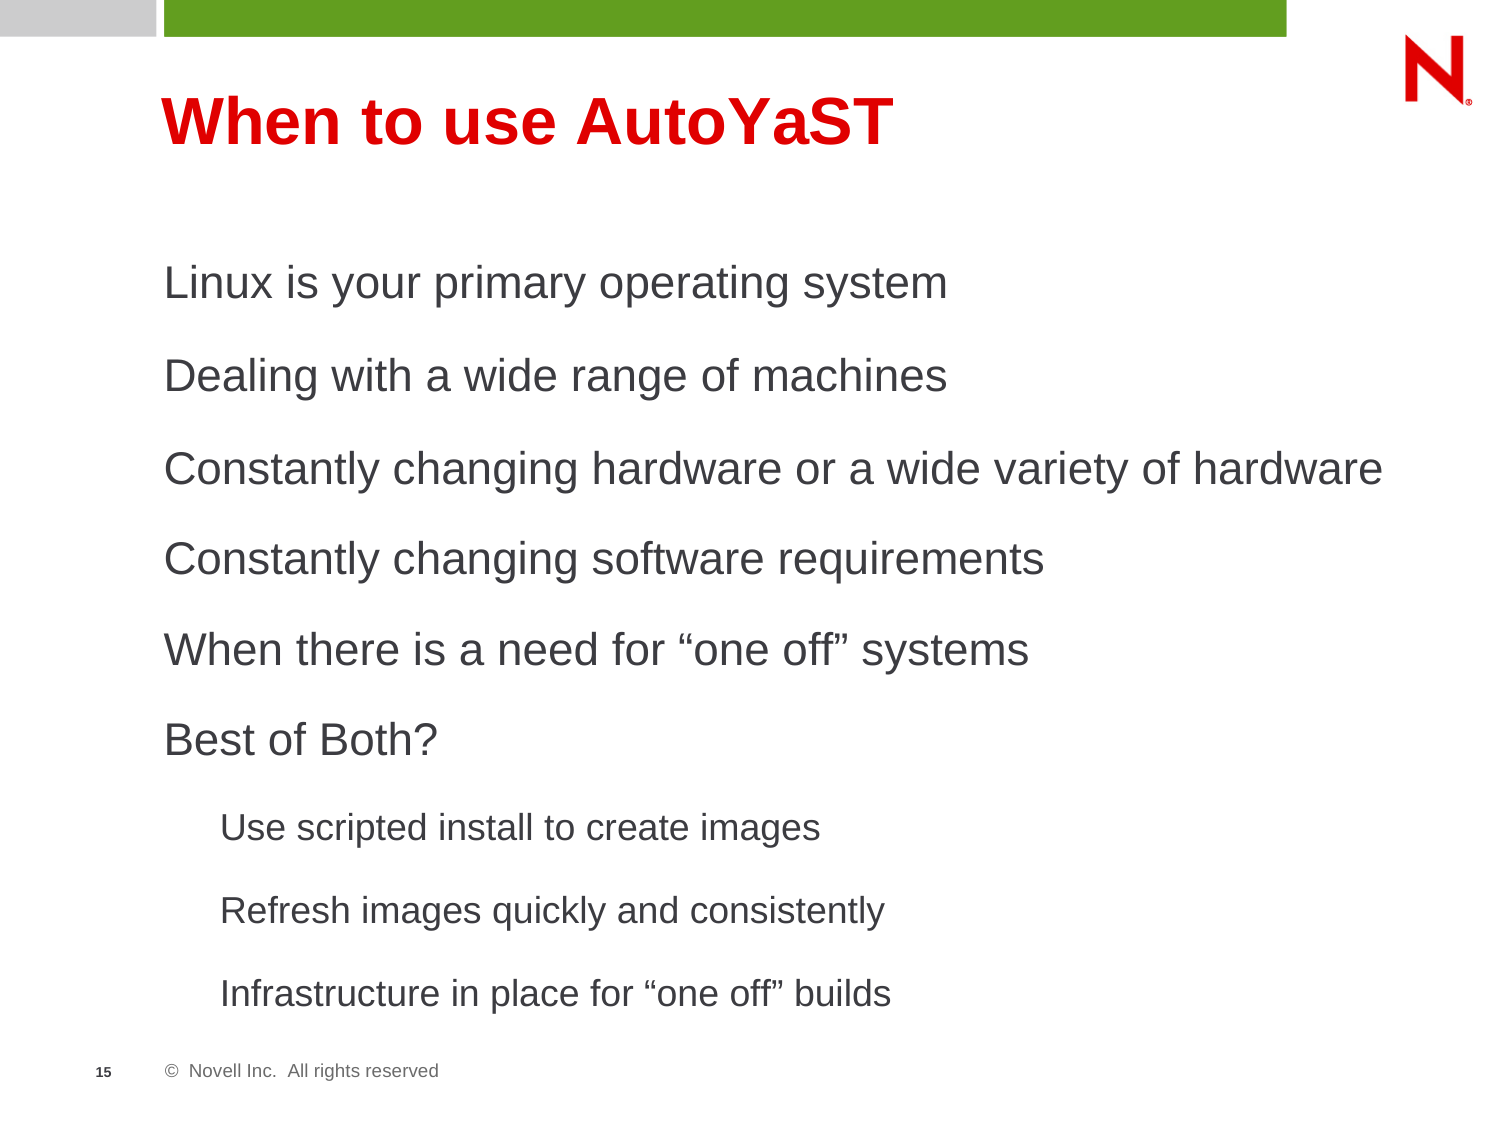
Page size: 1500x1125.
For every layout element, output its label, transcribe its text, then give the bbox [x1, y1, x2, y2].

list Linux is your primary operating system Dealing with a wide range of machines Constantly changing hardware or a wide variety of hardware Constantly changing software requirements When there is a need for “one off” systems Best of Both? Use scripted install to create images Refresh images quickly and consistently Infrastructure in place for “one off” builds [163, 254, 1462, 1028]
title When to use AutoYaST [161, 41, 1383, 205]
picture [1403, 32, 1473, 107]
